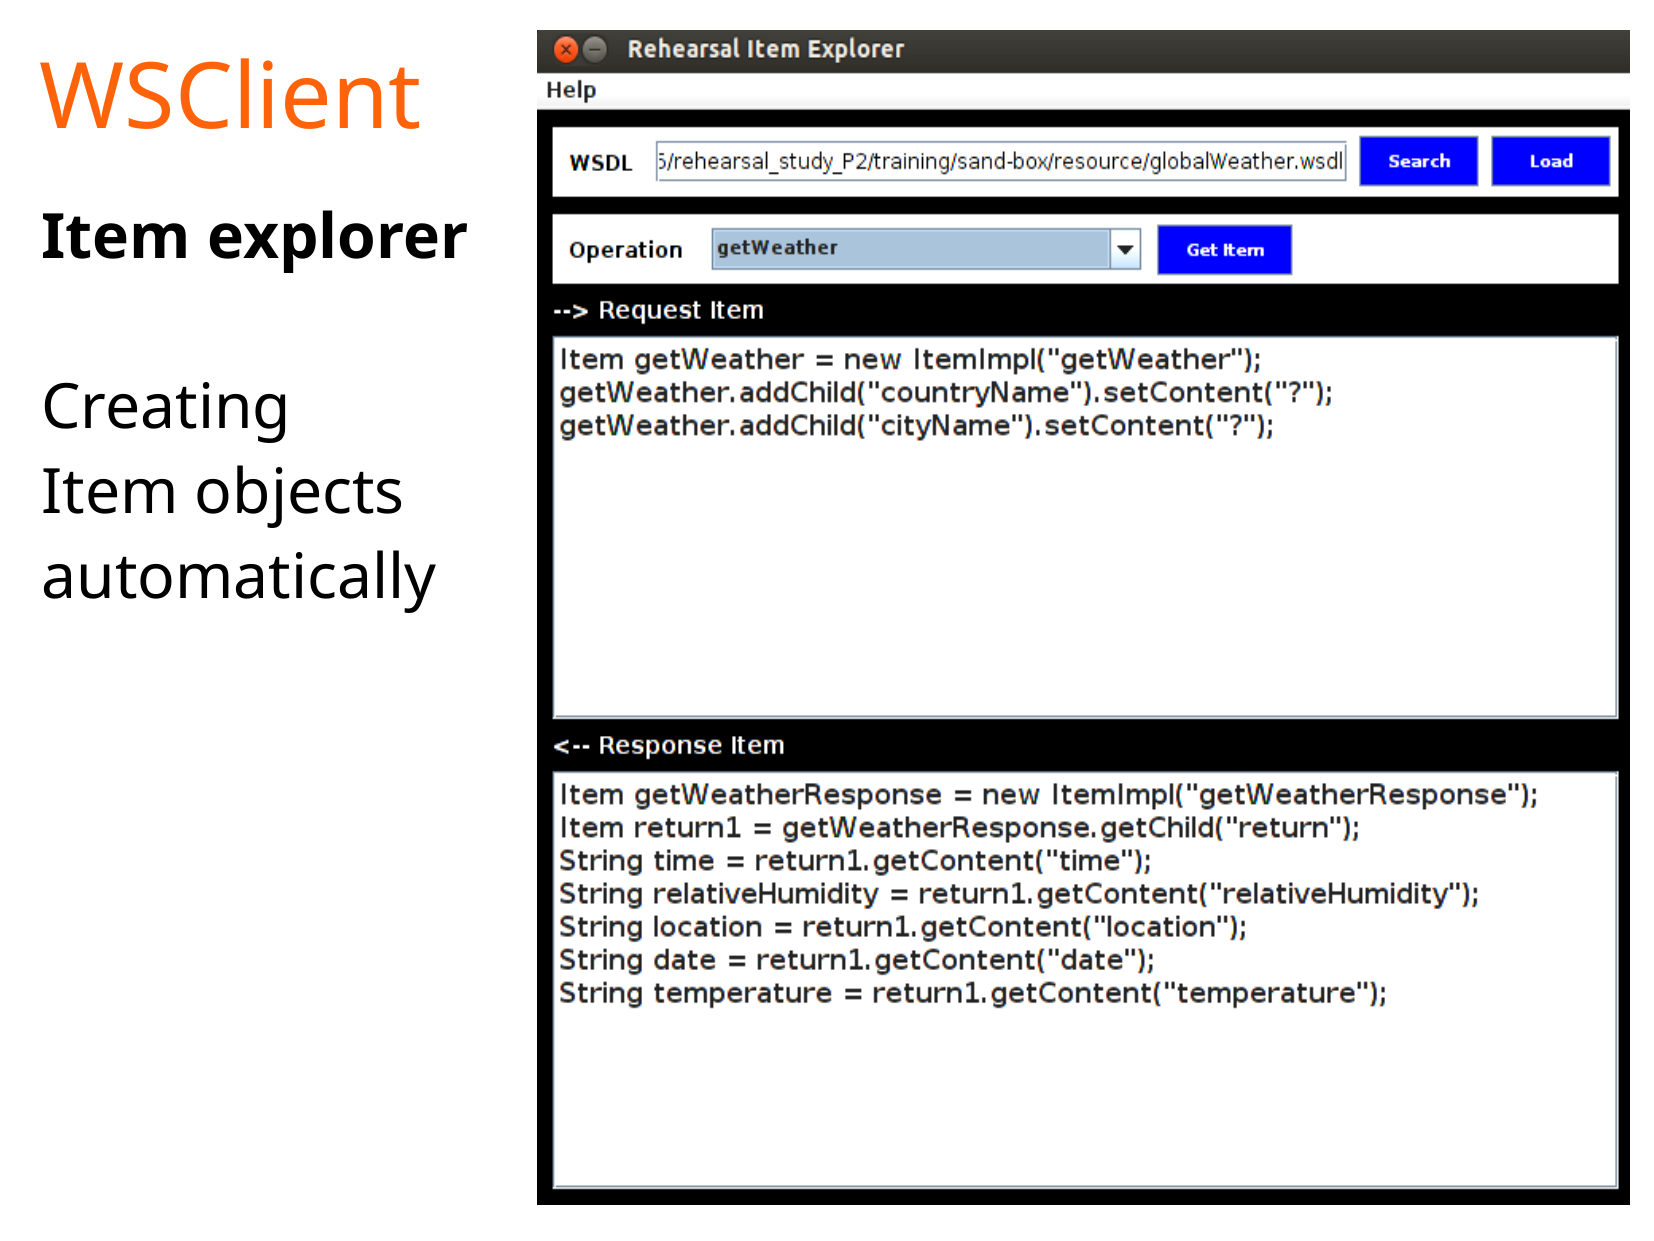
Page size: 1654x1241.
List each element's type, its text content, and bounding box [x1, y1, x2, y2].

list Item explorer Creating Item objects automatically [0, 191, 537, 644]
title WSClient [39, 0, 442, 186]
picture [537, 30, 1630, 1205]
